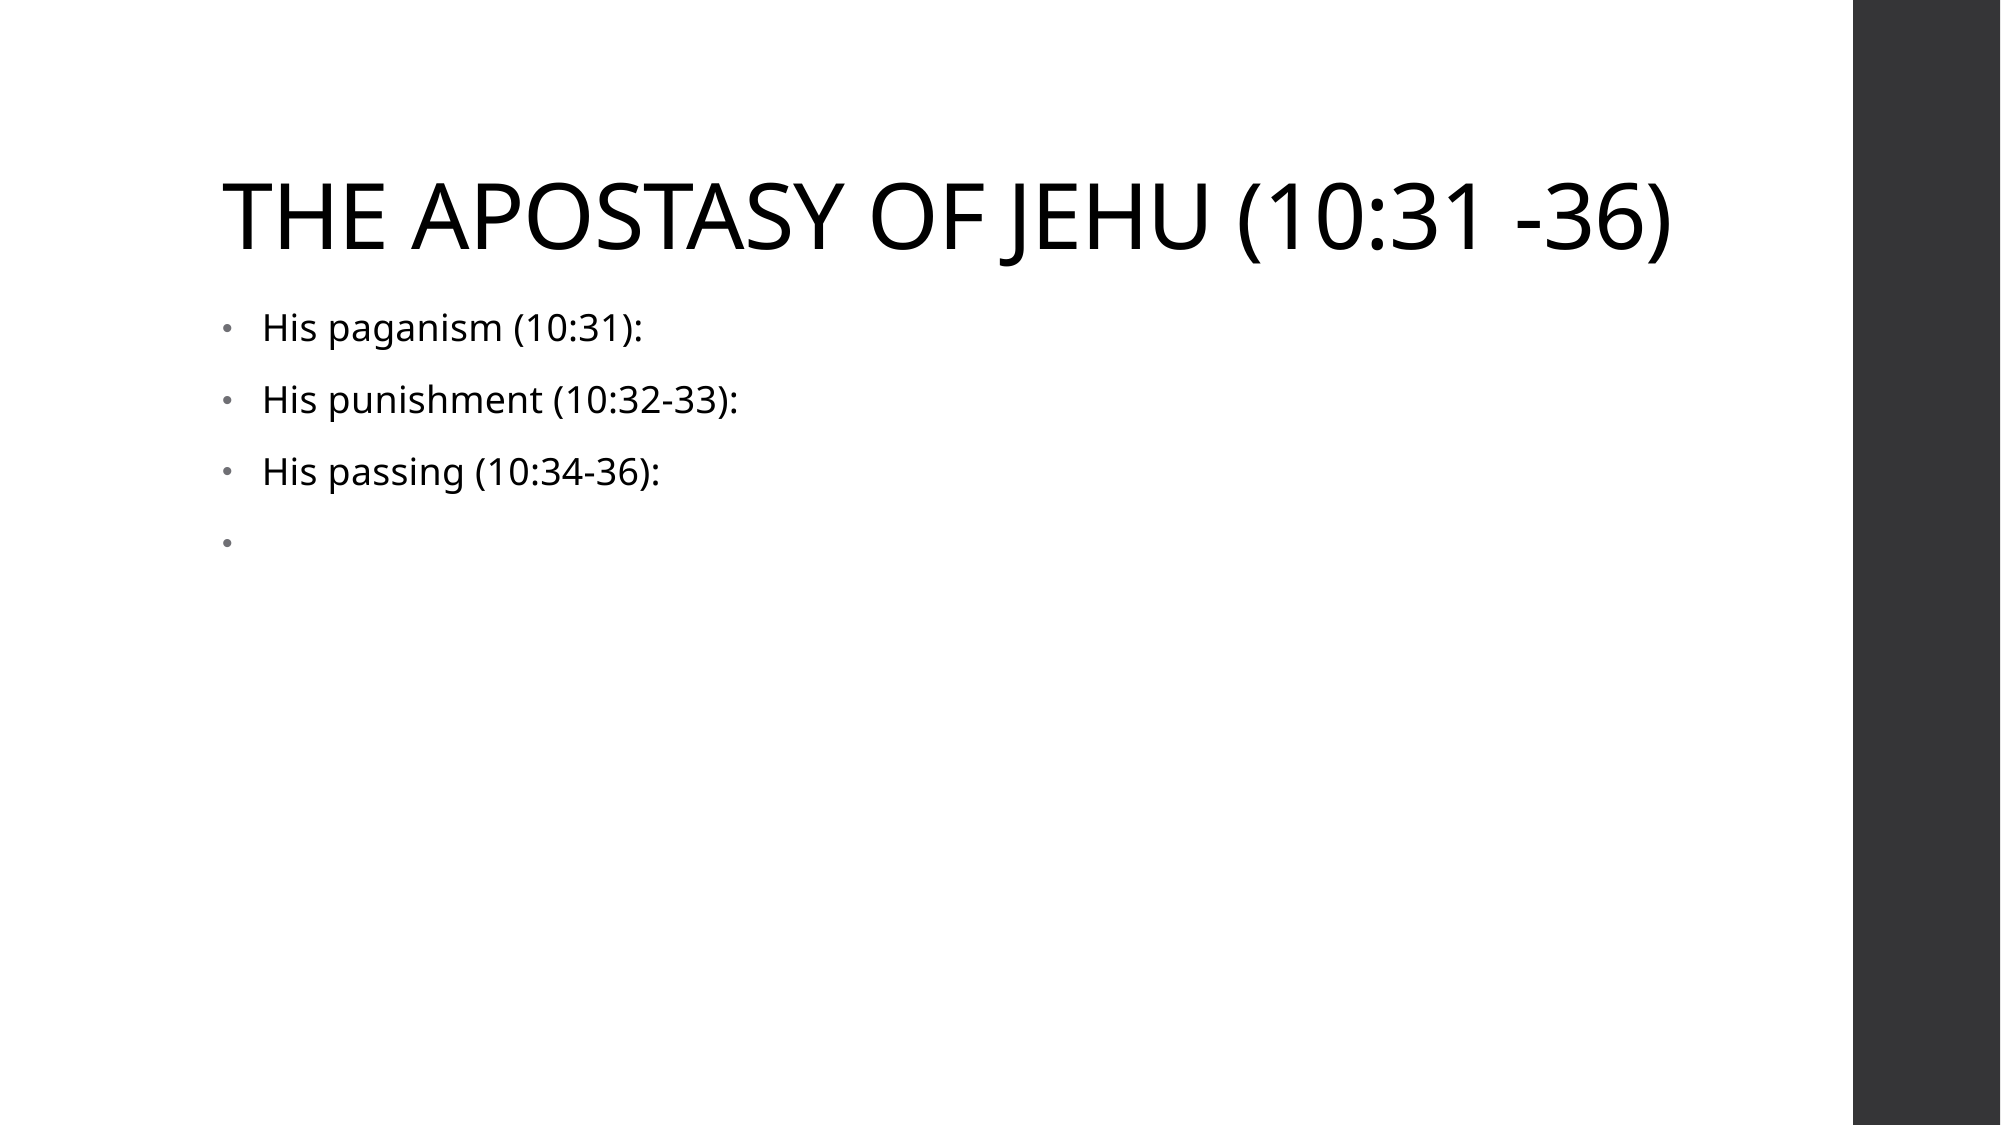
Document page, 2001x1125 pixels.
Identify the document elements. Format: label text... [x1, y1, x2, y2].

list His paganism (10:31): His punishment (10:32-33): His passing (10:34-36): [206, 299, 1617, 1014]
title THE APOSTASY OF JEHU (10:31 -36) [206, 60, 1797, 278]
